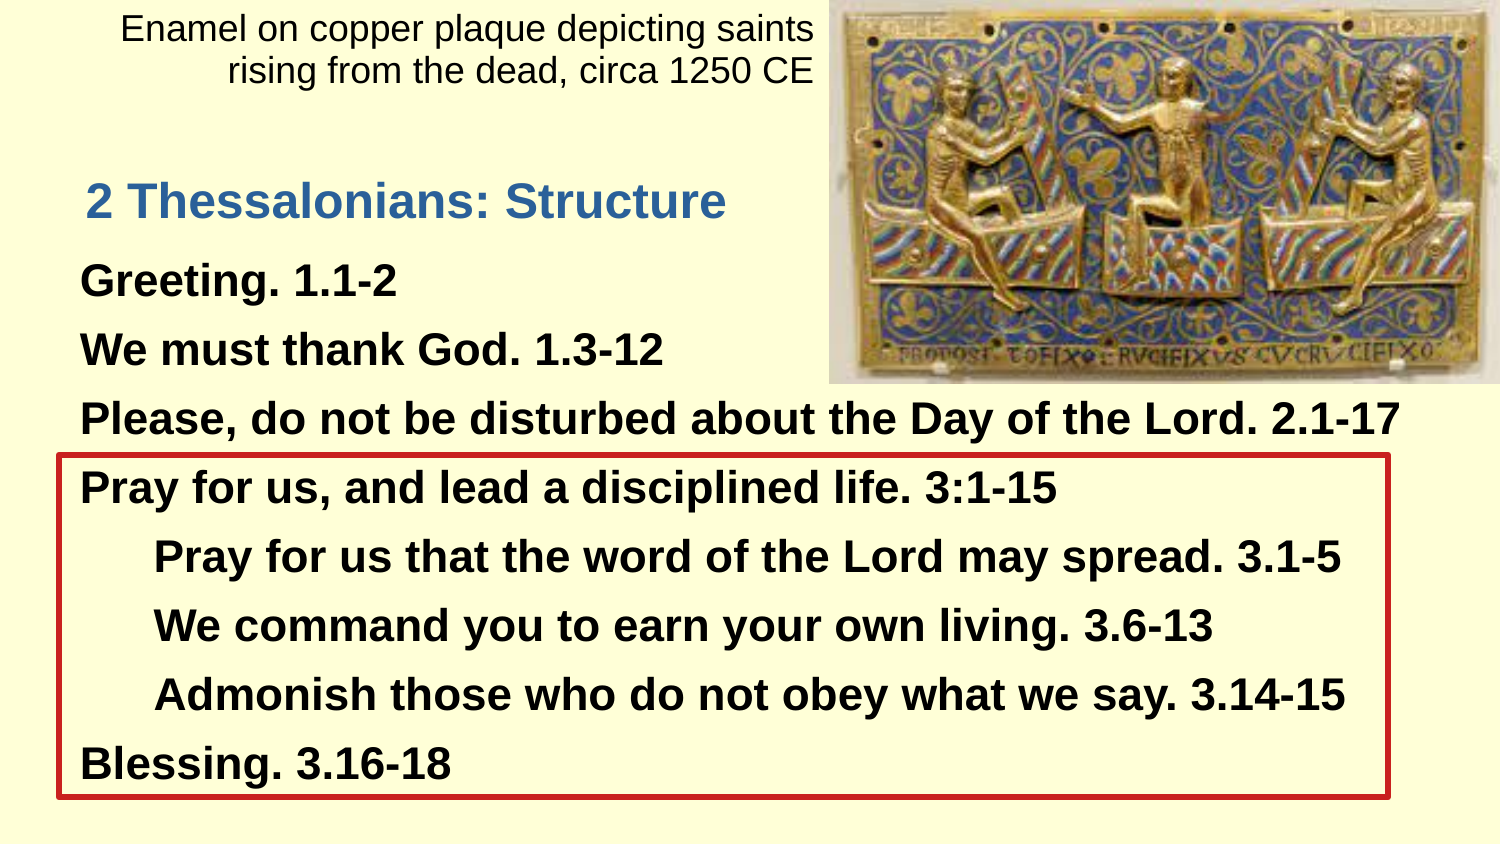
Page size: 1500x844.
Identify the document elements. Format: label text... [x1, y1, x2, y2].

text_box Greeting. 1.1-2 We must thank God. 1.3-12 Please, do not be disturbed about the Day of the Lord. 2.1-17 Pray for us, and lead a disciplined life. 3:1-15 Pray for us that the word of the Lord may spread. 3.1-5 We command you to earn your own living. 3.6-13 Admonish those who do not obey what we say. 3.14-15 Blessing. 3.16-18 [64, 458, 1385, 794]
picture [829, 0, 1500, 384]
text_box Greeting. 1.1-2 We must thank God. 1.3-12 Please, do not be disturbed about the Day of the Lord. 2.1-17 Pray for us, and lead a disciplined life. 3:1-15 Pray for us that the word of the Lord may spread. 3.1-5 We command you to earn your own living. 3.6-13 Admonish those who do not obey what we say. 3.14-15 Blessing. 3.16-18 [64, 248, 1483, 798]
text_box Enamel on copper plaque depicting saints rising from the dead, circa 1250 CE [88, 0, 830, 99]
text_box 2 Thessalonians: Structure [70, 165, 768, 237]
